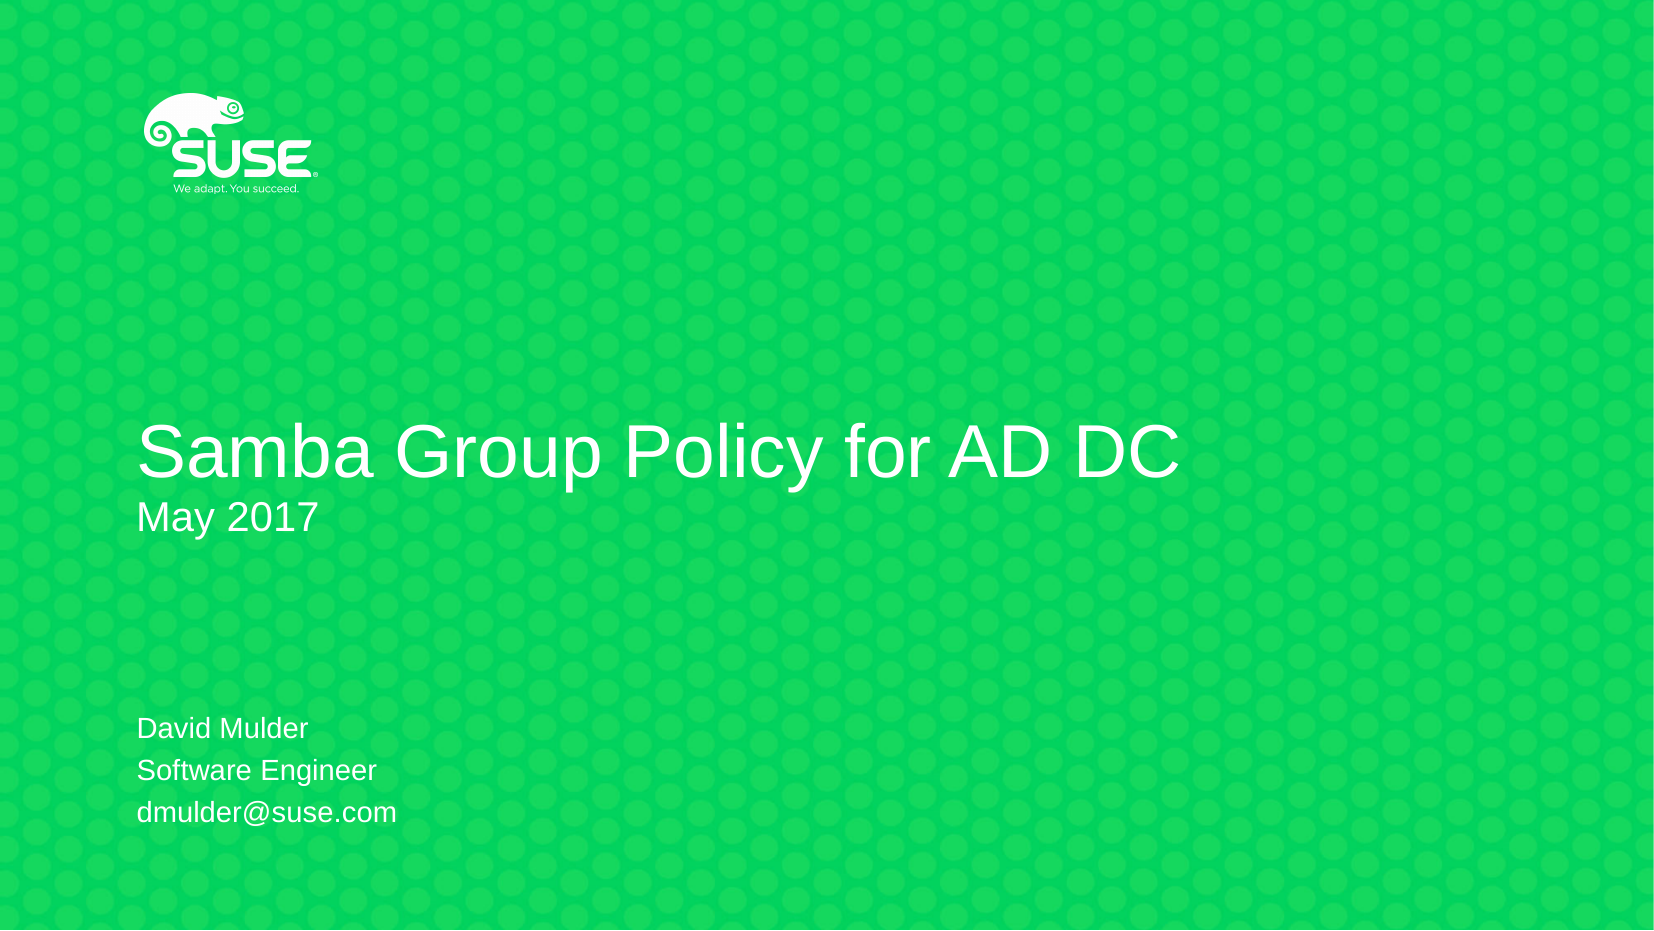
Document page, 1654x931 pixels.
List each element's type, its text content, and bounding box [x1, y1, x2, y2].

picture [0, 0, 1654, 930]
list David Mulder Software Engineer dmulder@suse.com [121, 704, 879, 925]
title Samba Group Policy for AD DC May 2017 [121, 217, 1531, 541]
